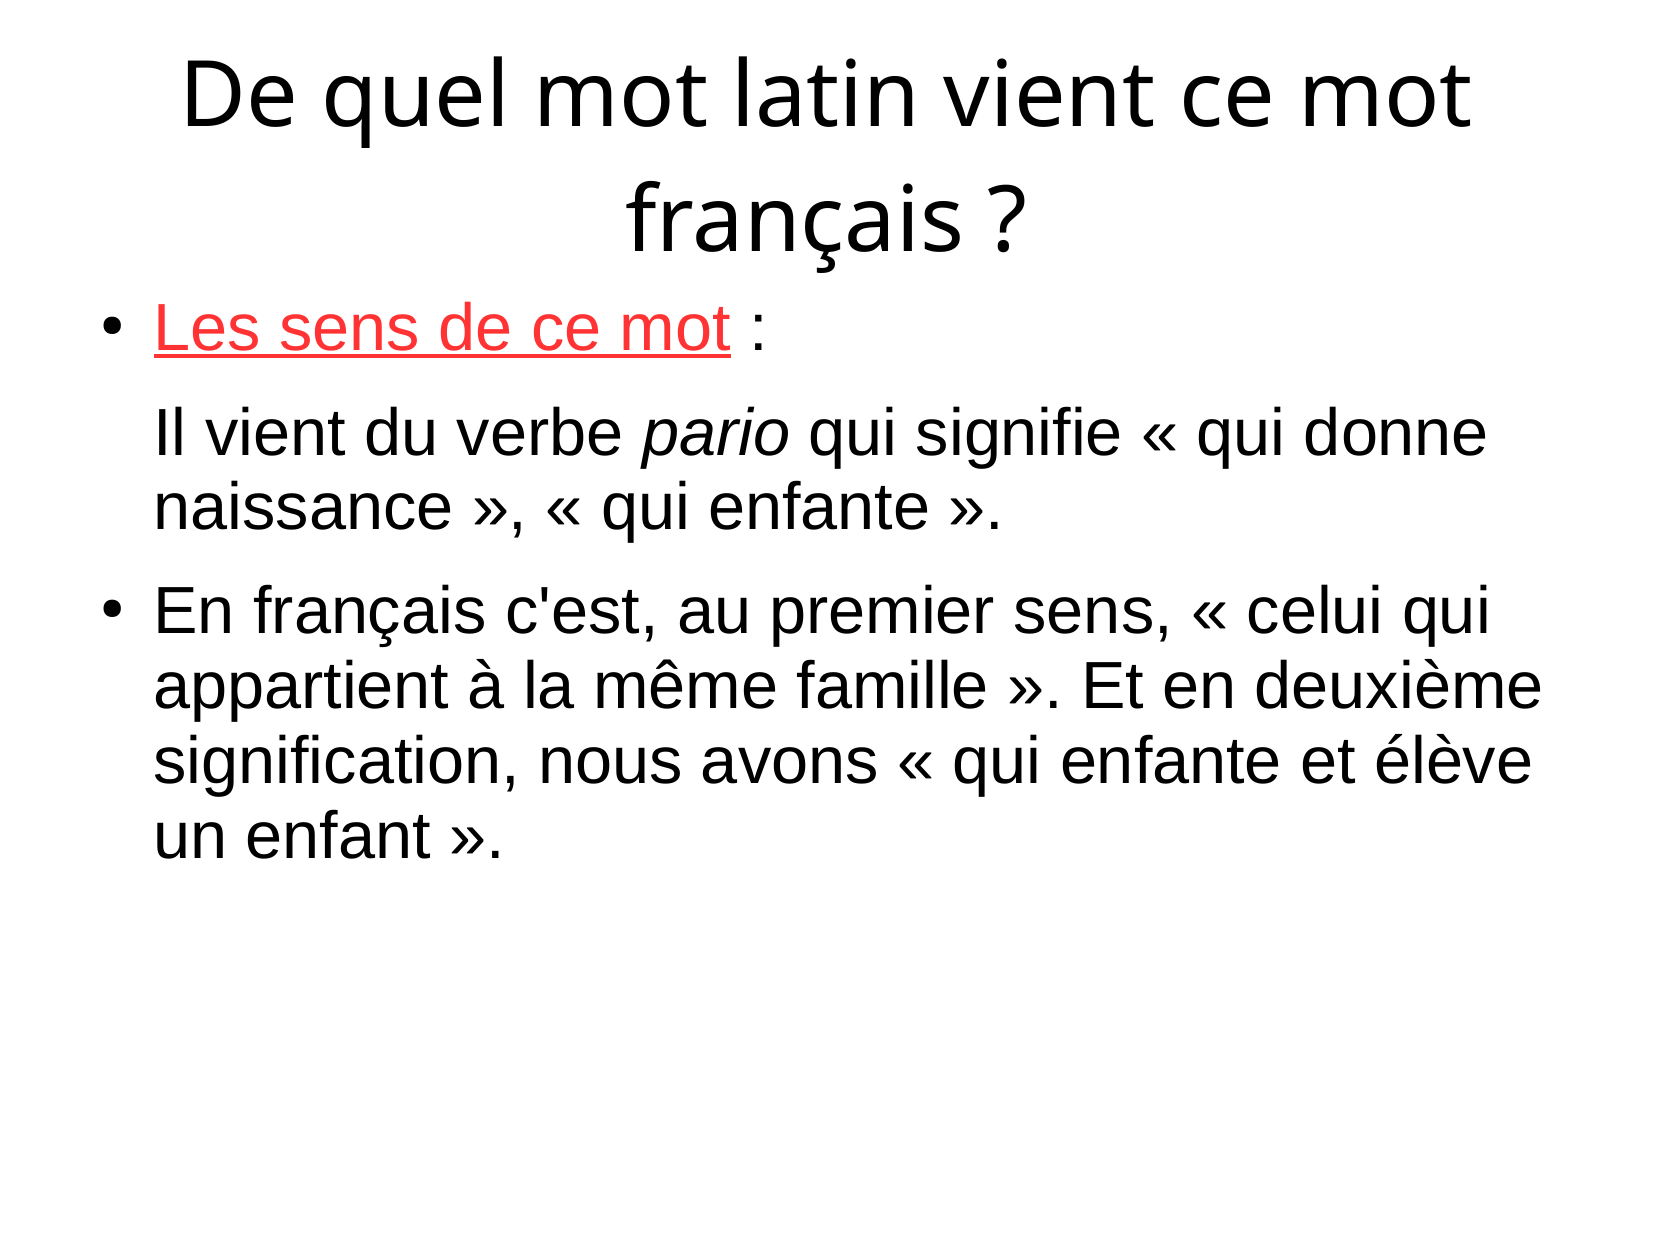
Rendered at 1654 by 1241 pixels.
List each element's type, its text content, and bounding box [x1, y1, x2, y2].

list Les sens de ce mot : Il vient du verbe pario qui signifie « qui donne naissance », « qui enfante ». En français c'est, au premier sens, « celui qui appartient à la même famille ». Et en deuxième signification, nous avons « qui enfante et élève un enfant ». [82, 290, 1571, 1010]
title De quel mot latin vient ce mot français ? [82, 45, 1571, 261]
